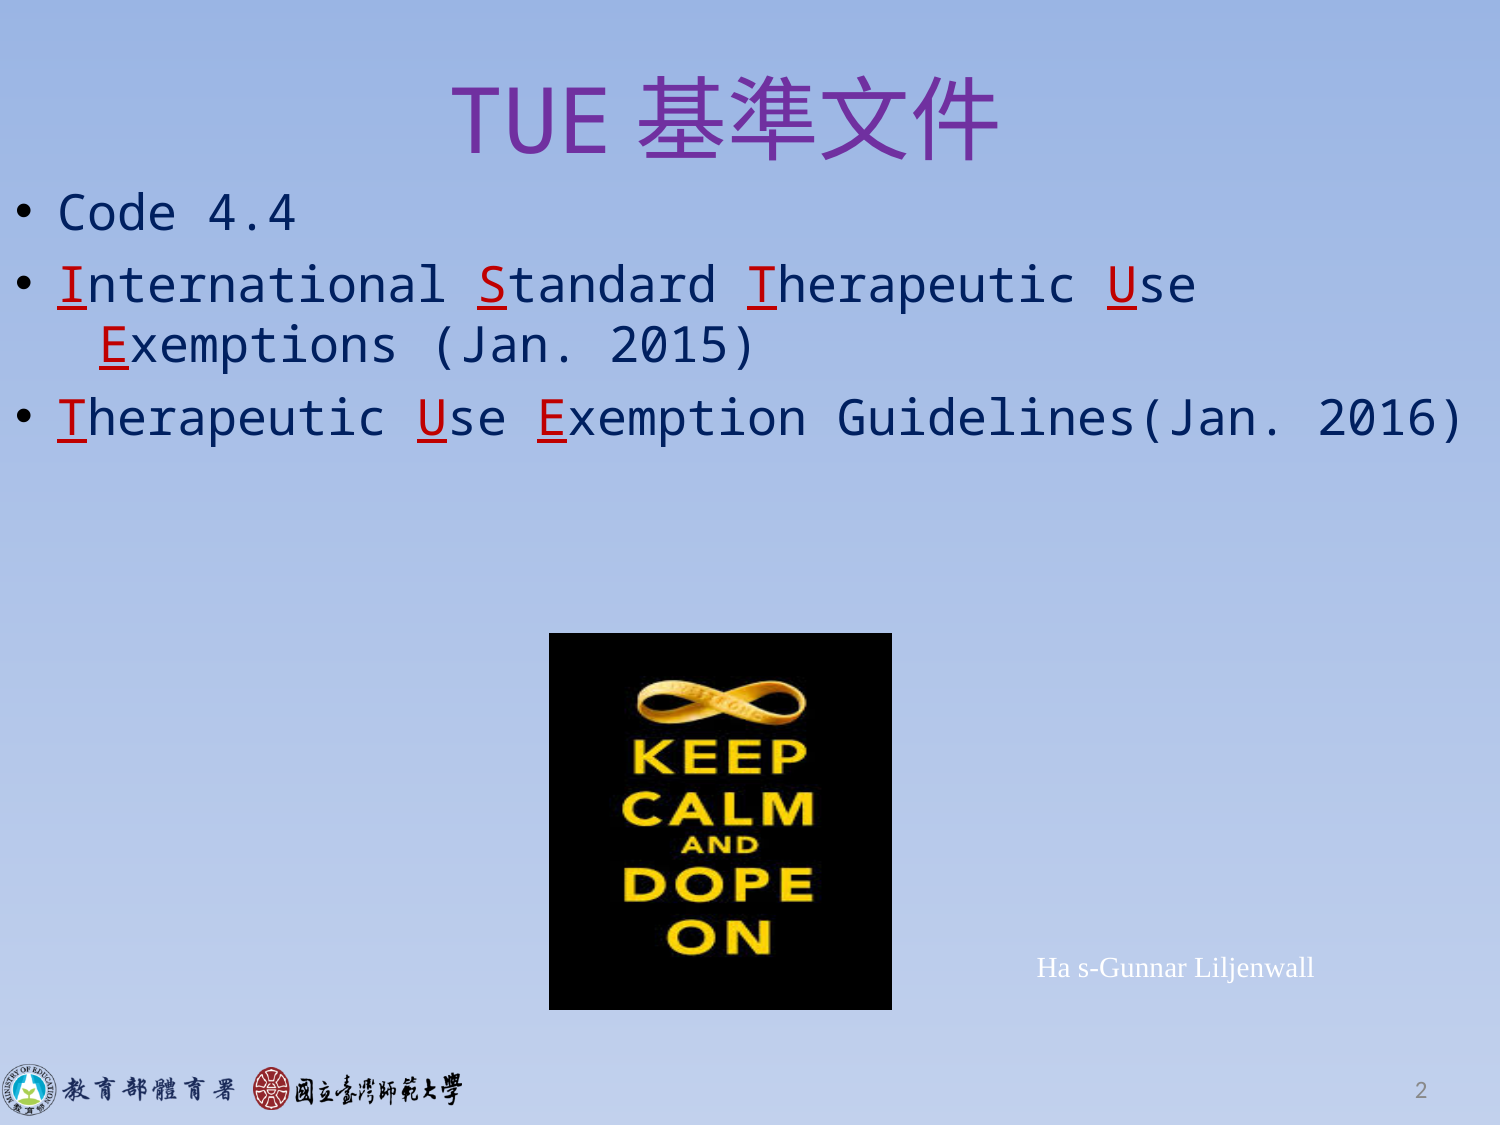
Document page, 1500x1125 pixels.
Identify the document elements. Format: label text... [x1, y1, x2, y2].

list Code 4.4 International Standard Therapeutic Use Exemptions (Jan. 2015) Therapeutic Use Exemption Guidelines(Jan. 2016) [0, 172, 1500, 457]
title TUE基準文件 [5, 54, 1447, 150]
text_box [1399, 1046, 1500, 1125]
picture [549, 633, 892, 1010]
text_box Ha s-Gunnar Liljenwall [1022, 941, 1330, 991]
